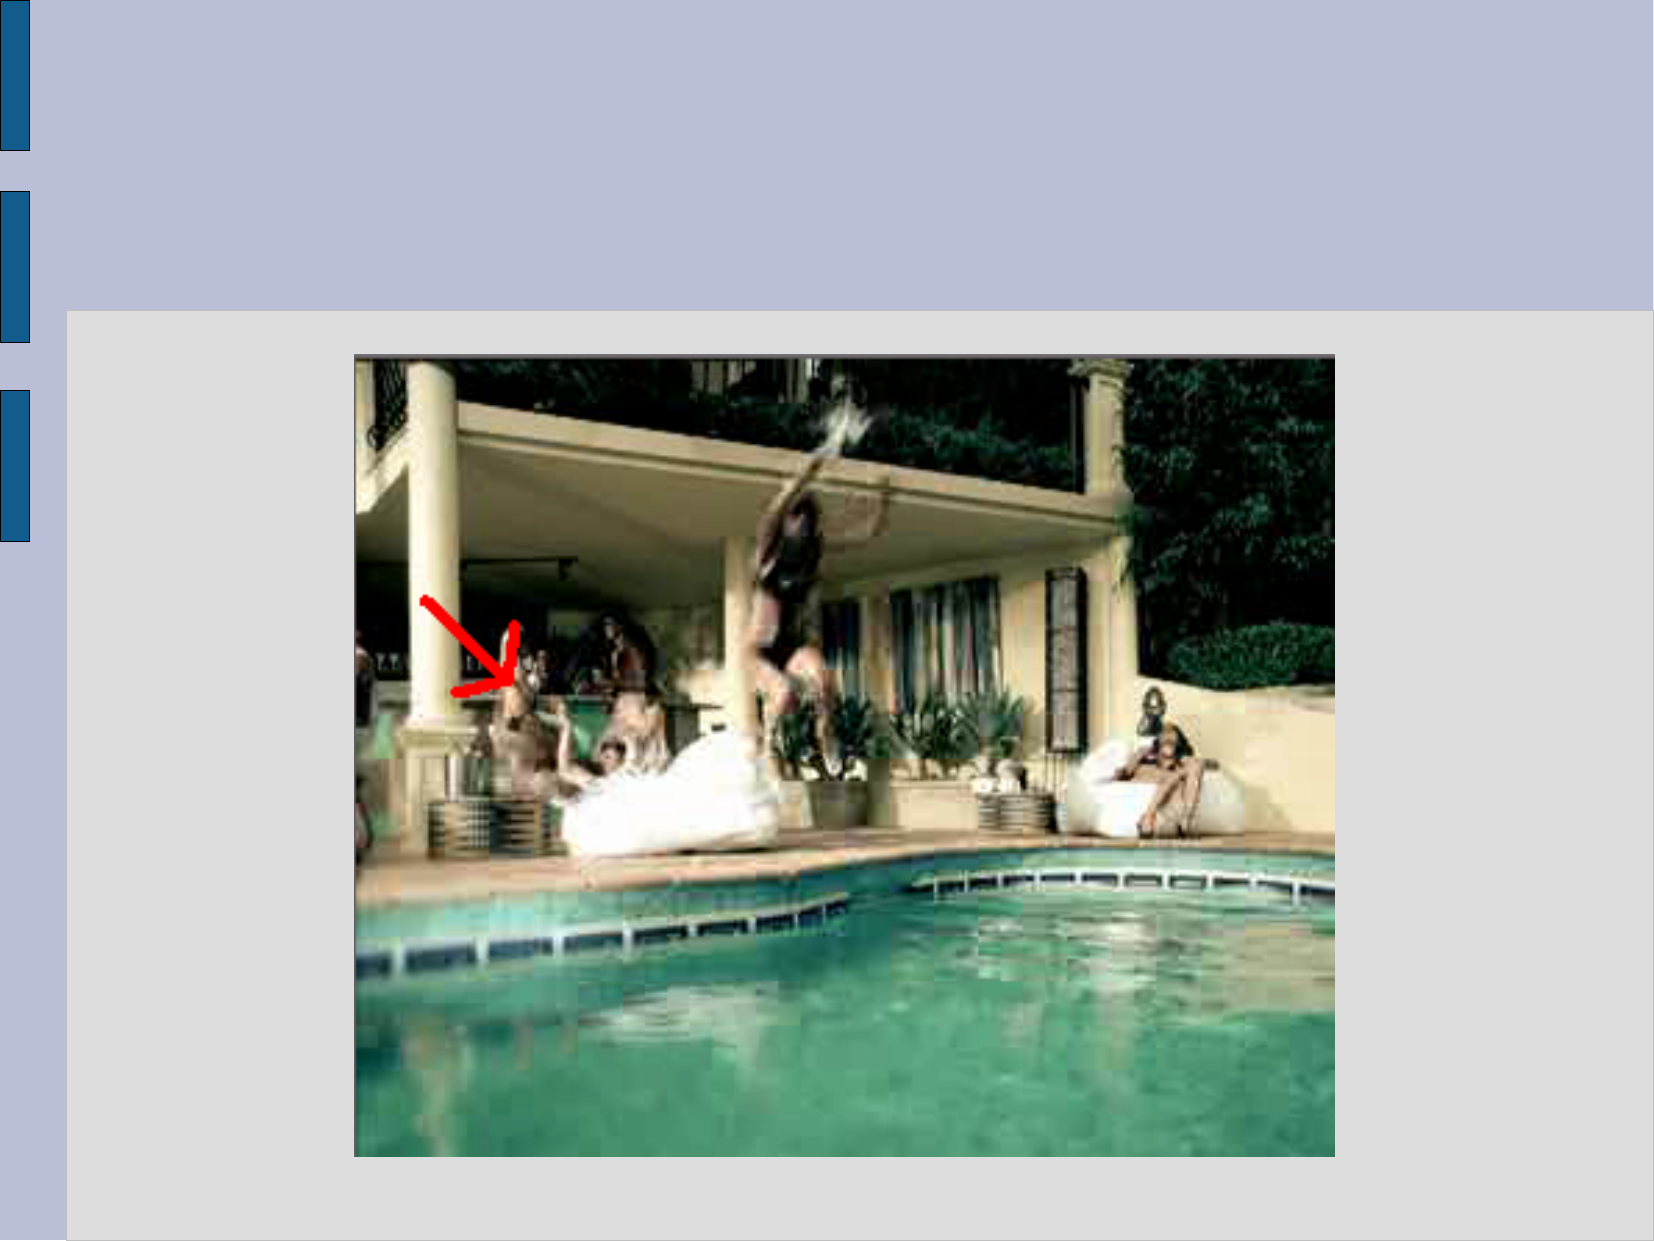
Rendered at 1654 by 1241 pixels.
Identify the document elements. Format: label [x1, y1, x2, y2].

picture [354, 354, 1335, 1157]
